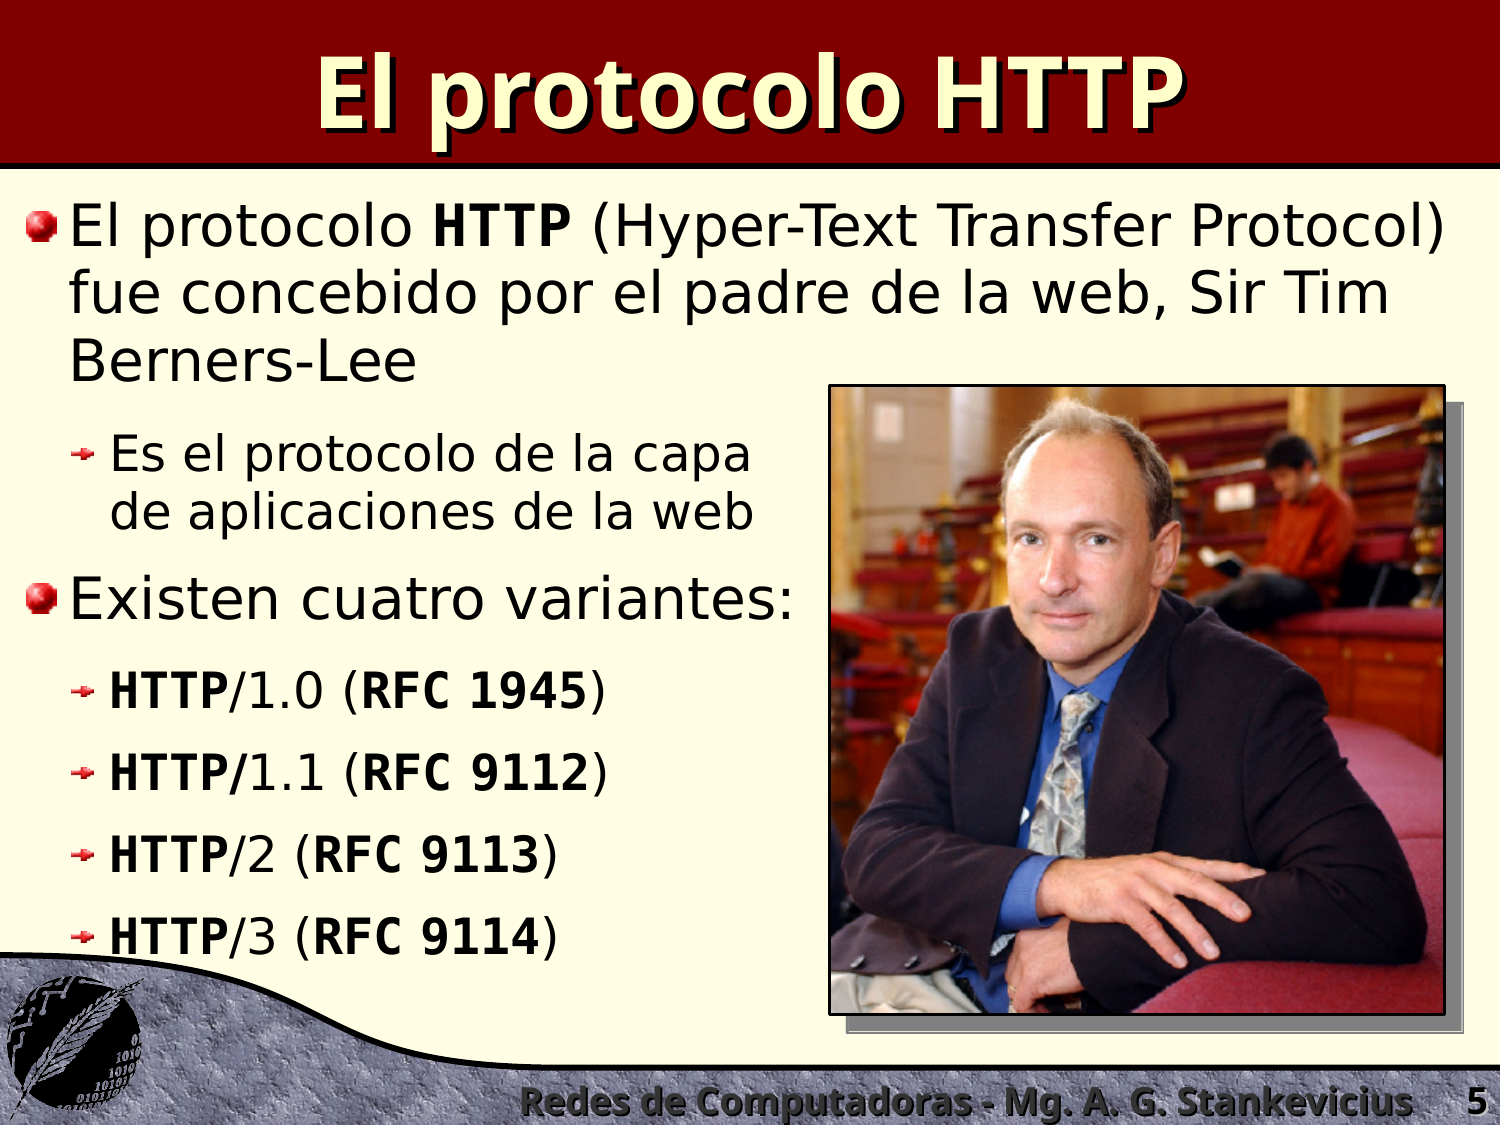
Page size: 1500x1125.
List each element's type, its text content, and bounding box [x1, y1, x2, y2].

picture [790, 1100, 795, 1110]
picture [830, 387, 1443, 1013]
picture [1047, 1100, 1054, 1110]
picture [0, 959, 1500, 1125]
list El protocolo HTTP (Hyper-Text Transfer Protocol) fue concebido por el padre de la web, Sir Tim Berners-Lee Es el protocolo de la capa de aplicaciones de la web Existen cuatro variantes: HTTP/1.0 (RFC 1945) HTTP/1.1 (RFC 9112) HTTP/2 (RFC 9113) HTTP/3 (RFC 9114) [11, 192, 1486, 967]
title El protocolo HTTP [15, 5, 1485, 160]
